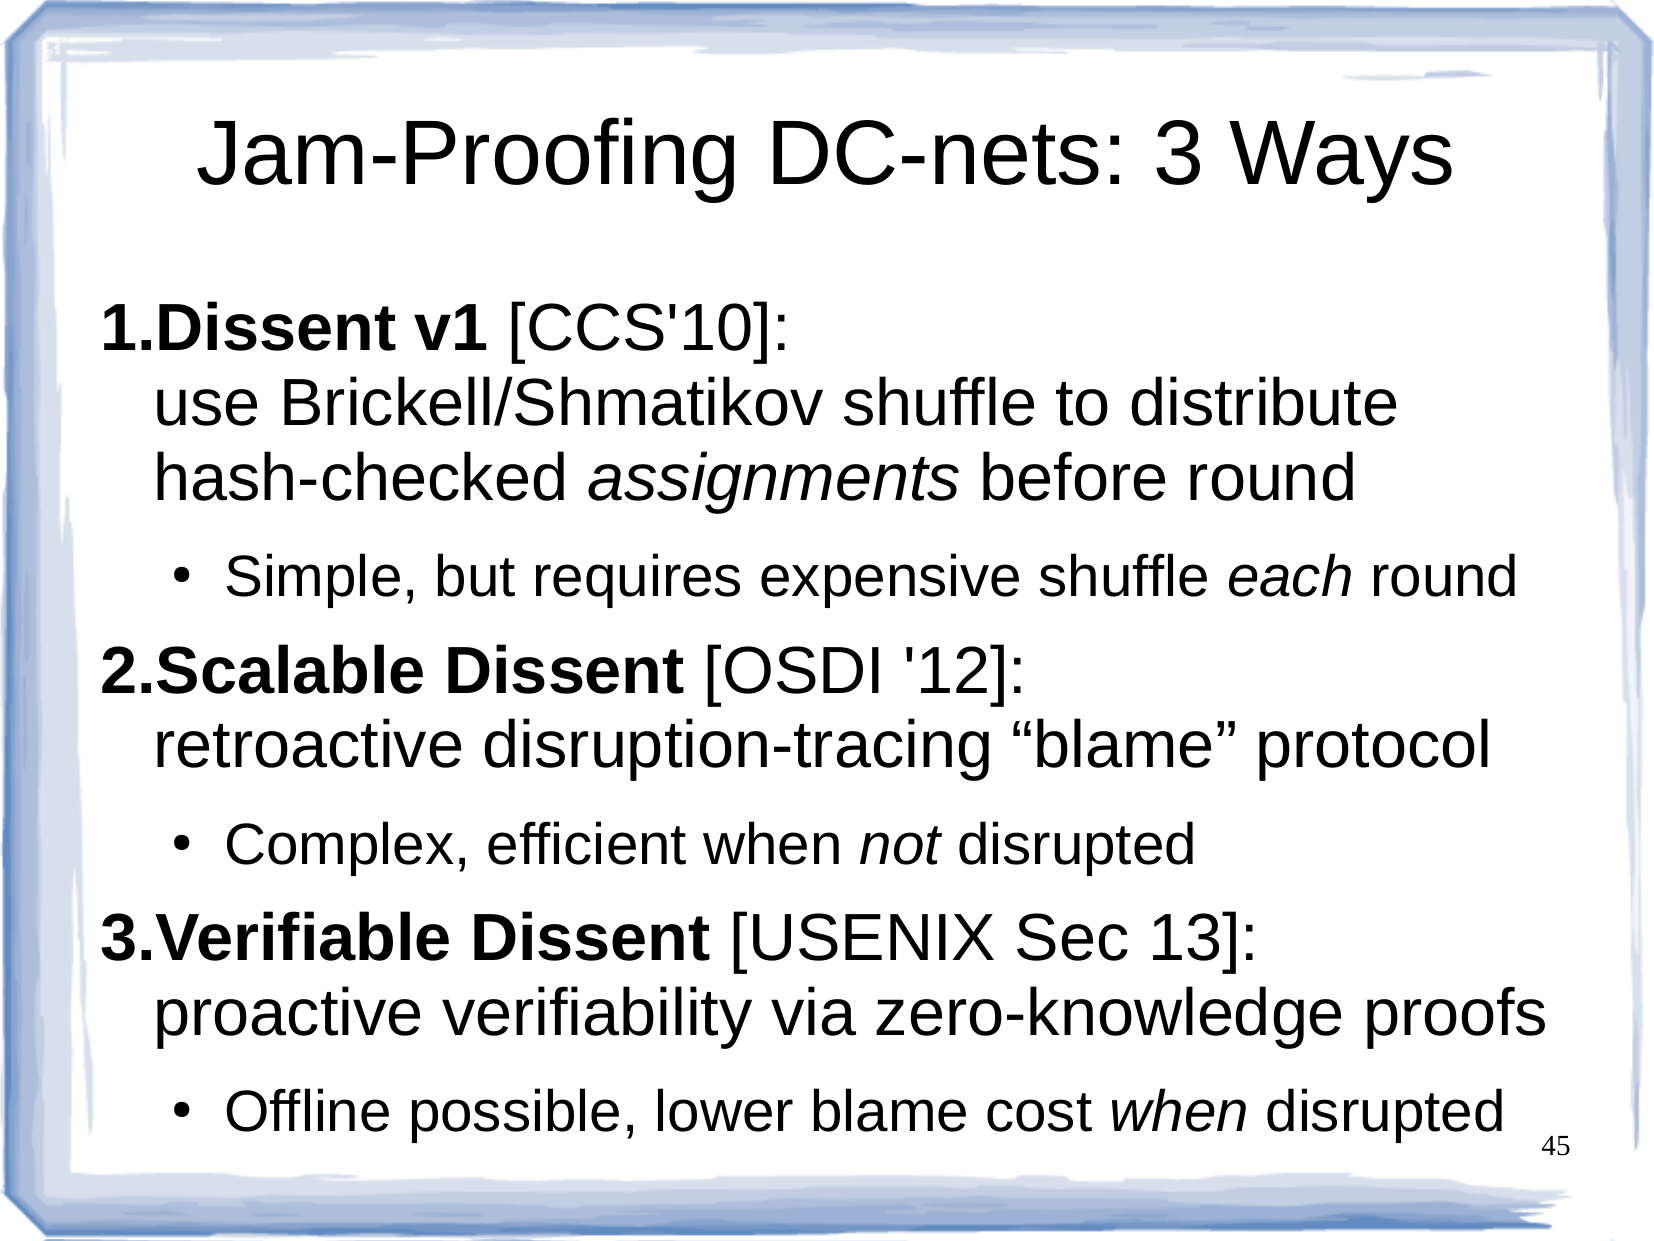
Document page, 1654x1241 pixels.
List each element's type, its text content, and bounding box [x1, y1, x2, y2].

picture [0, 0, 1654, 1241]
list Dissent v1 [CCS'10]: use Brickell/Shmatikov shuffle to distribute hash-checked assignments before round Simple, but requires expensive shuffle each round Scalable Dissent [OSDI '12]: retroactive disruption-tracing “blame” protocol Complex, efficient when not disrupted Verifiable Dissent [USENIX Sec 13]: proactive verifiability via zero-knowledge proofs Offline possible, lower blame cost when disrupted [82, 290, 1571, 1143]
title Jam-Proofing DC-nets: 3 Ways [82, 49, 1571, 257]
